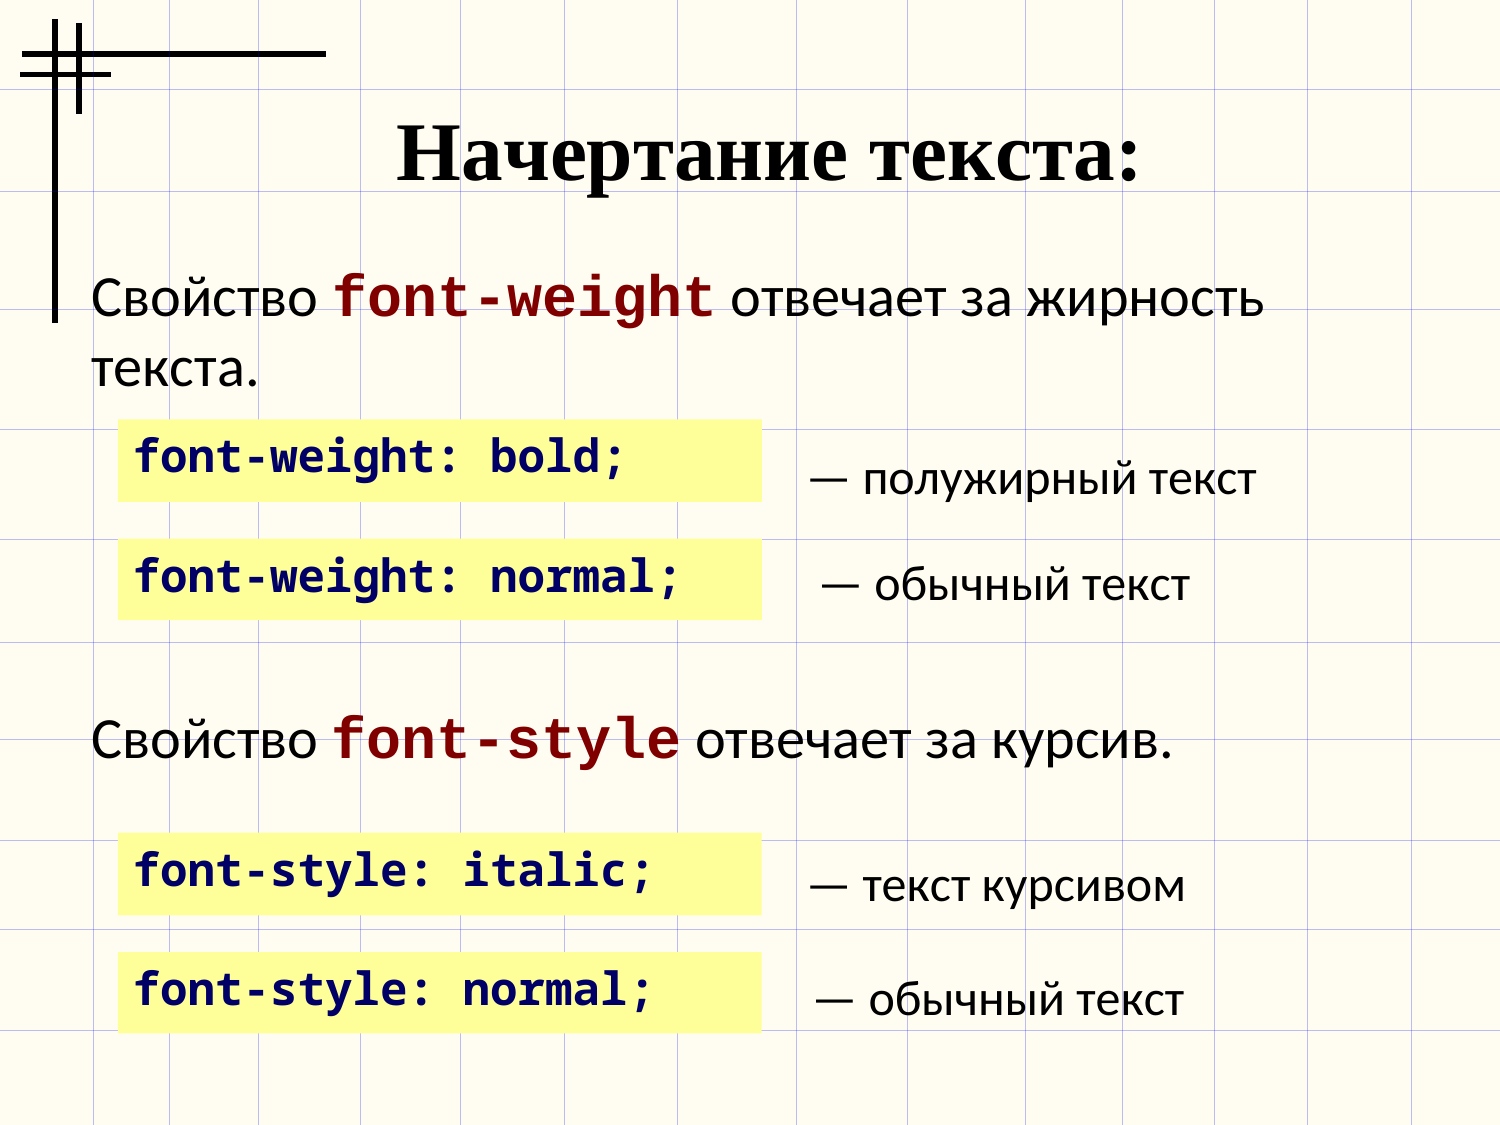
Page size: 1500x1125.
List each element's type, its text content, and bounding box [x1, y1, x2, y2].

text_box — полужирный текст [791, 436, 1459, 513]
title Начертание текста: [75, 75, 1426, 221]
text_box font-style: italic; [117, 832, 762, 916]
text_box font-weight: bold; [117, 419, 762, 502]
text_box font-style: normal; [117, 952, 762, 1034]
text_box — обычный текст [803, 543, 1459, 619]
text_box — текст курсивом [791, 844, 1459, 920]
text_box Свойство font-style отвечает за курсив. [76, 692, 1447, 779]
text_box font-weight: normal; [117, 538, 762, 621]
text_box — обычный текст [797, 957, 1453, 1034]
text_box Свойство font-weight отвечает за жирность текста. [76, 250, 1447, 406]
